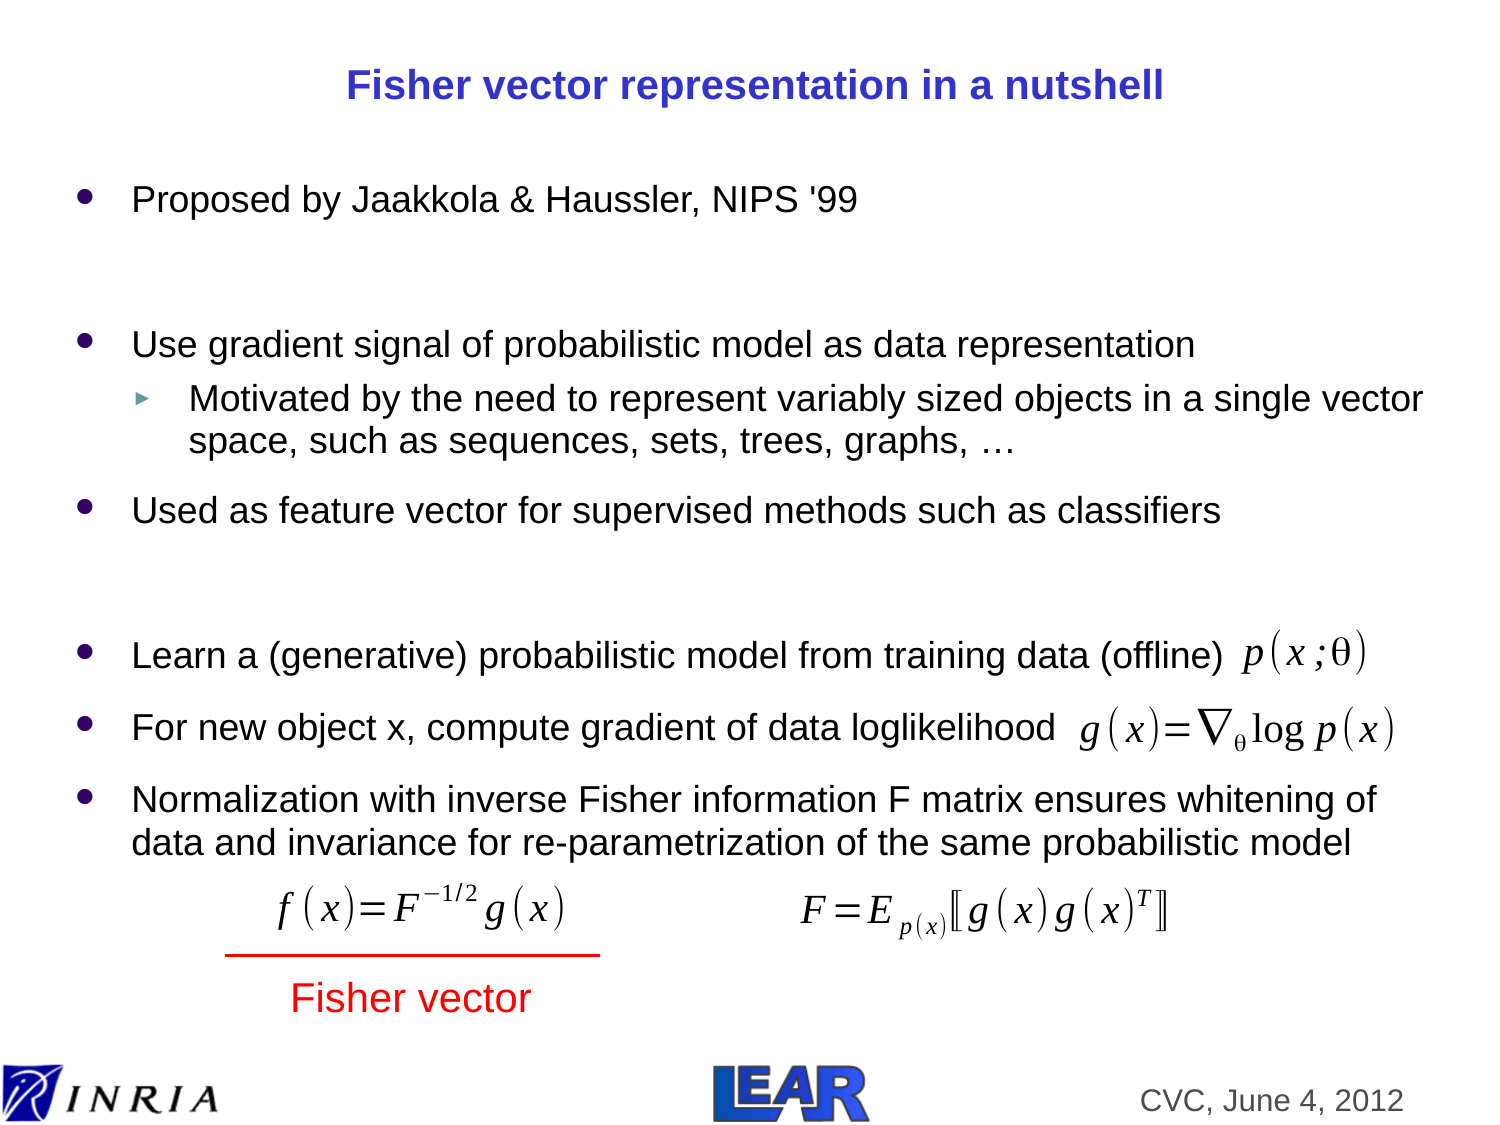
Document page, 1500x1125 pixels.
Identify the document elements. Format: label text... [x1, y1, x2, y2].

chart [1231, 627, 1374, 678]
text_box Fisher vector [275, 963, 546, 1029]
chart [1071, 704, 1402, 755]
chart [790, 884, 1175, 942]
chart [262, 878, 573, 934]
picture [709, 1063, 872, 1124]
list Proposed by Jaakkola & Haussler, NIPS '99 Use gradient signal of probabilistic model as data representation Motivated by the need to represent variably sized objects in a single vector space, such as sequences, sets, trees, graphs, … Used as feature vector for supervised methods such as classifiers Learn a (generative) probabilistic model from training data (offline) For new object x, compute gradient of data loglikelihood Normalization with inverse Fisher information F matrix ensures whitening of data and invariance for re-parametrization of the same probabilistic model [75, 178, 1425, 1008]
title Fisher vector representation in a nutshell [51, 46, 1459, 123]
picture [0, 1050, 361, 1125]
